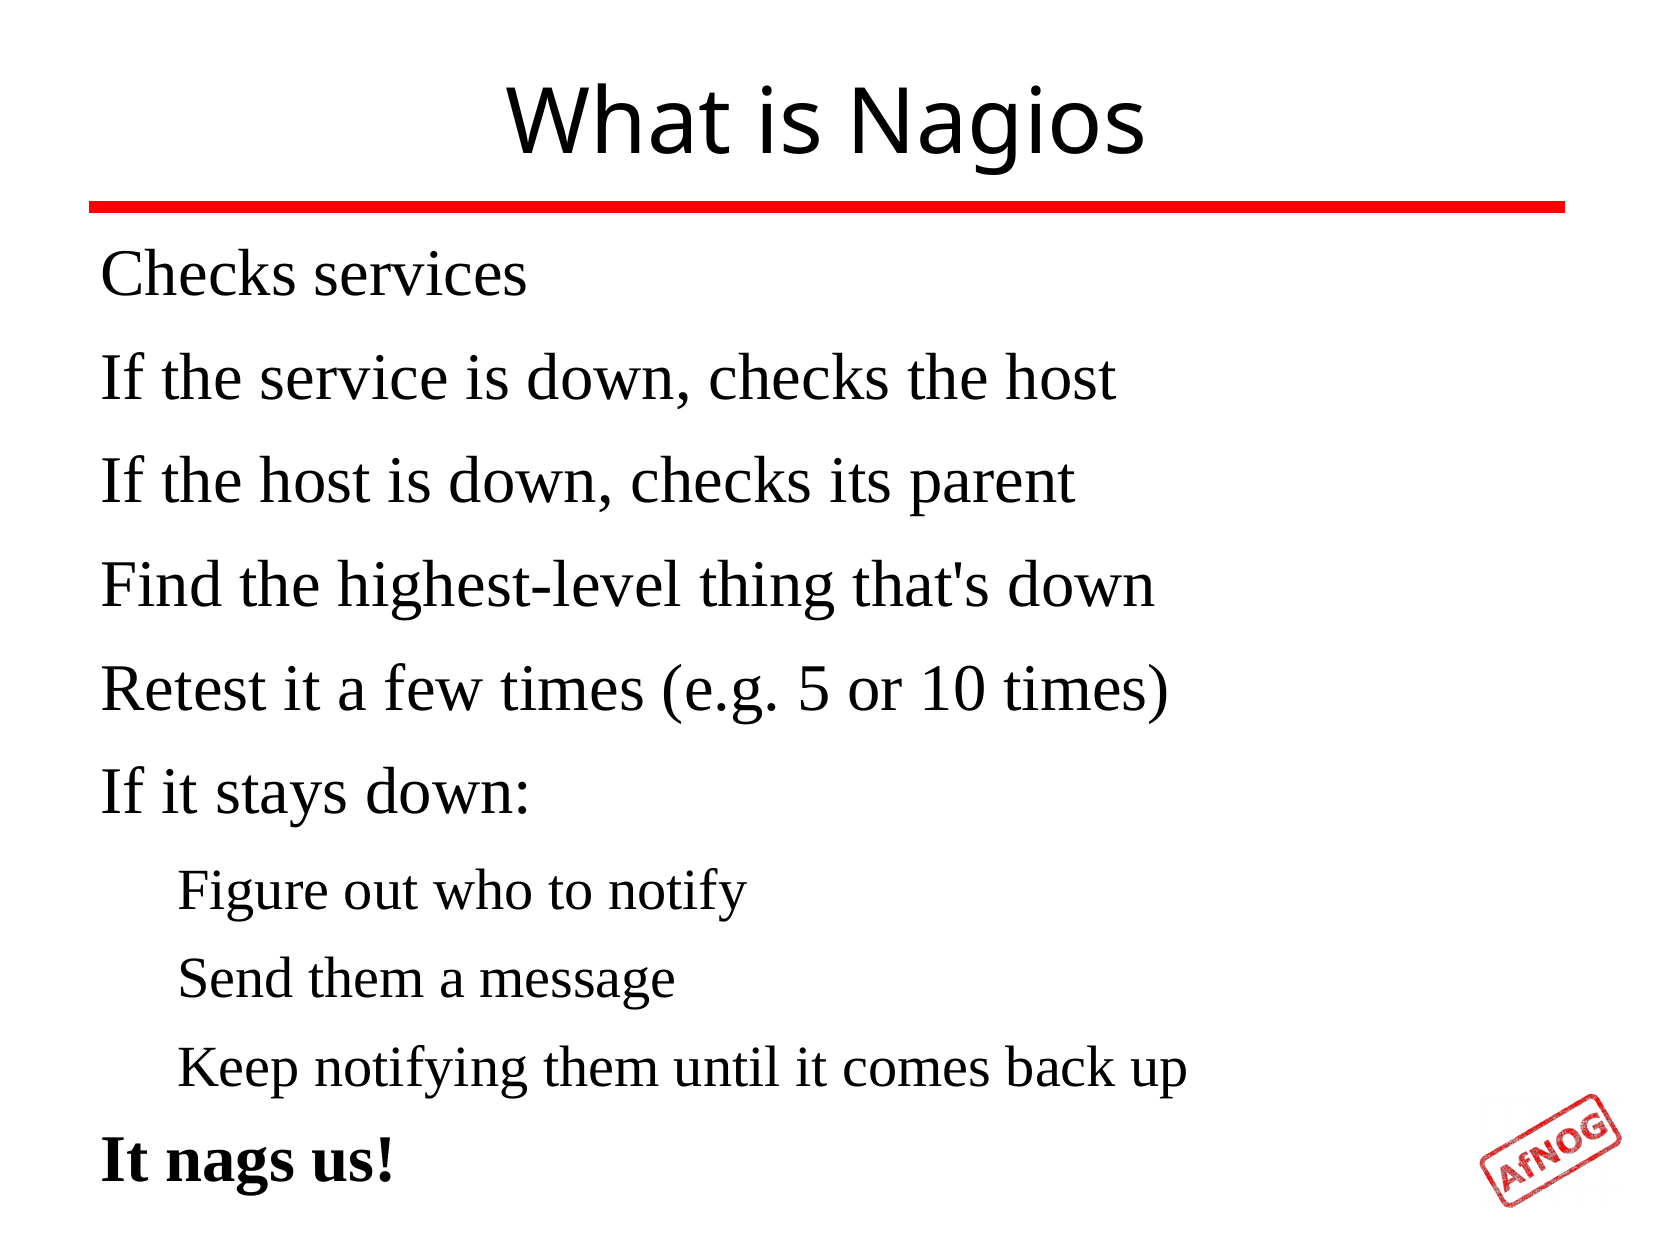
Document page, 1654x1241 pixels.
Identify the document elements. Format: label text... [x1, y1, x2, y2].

title What is Nagios [88, 29, 1565, 207]
list Checks services If the service is down, checks the host If the host is down, checks its parent Find the highest-level thing that's down Retest it a few times (e.g. 5 or 10 times) If it stays down: Figure out who to notify Send them a message Keep notifying them until it comes back up It nags us! [82, 236, 1571, 1197]
picture [1476, 1090, 1625, 1211]
